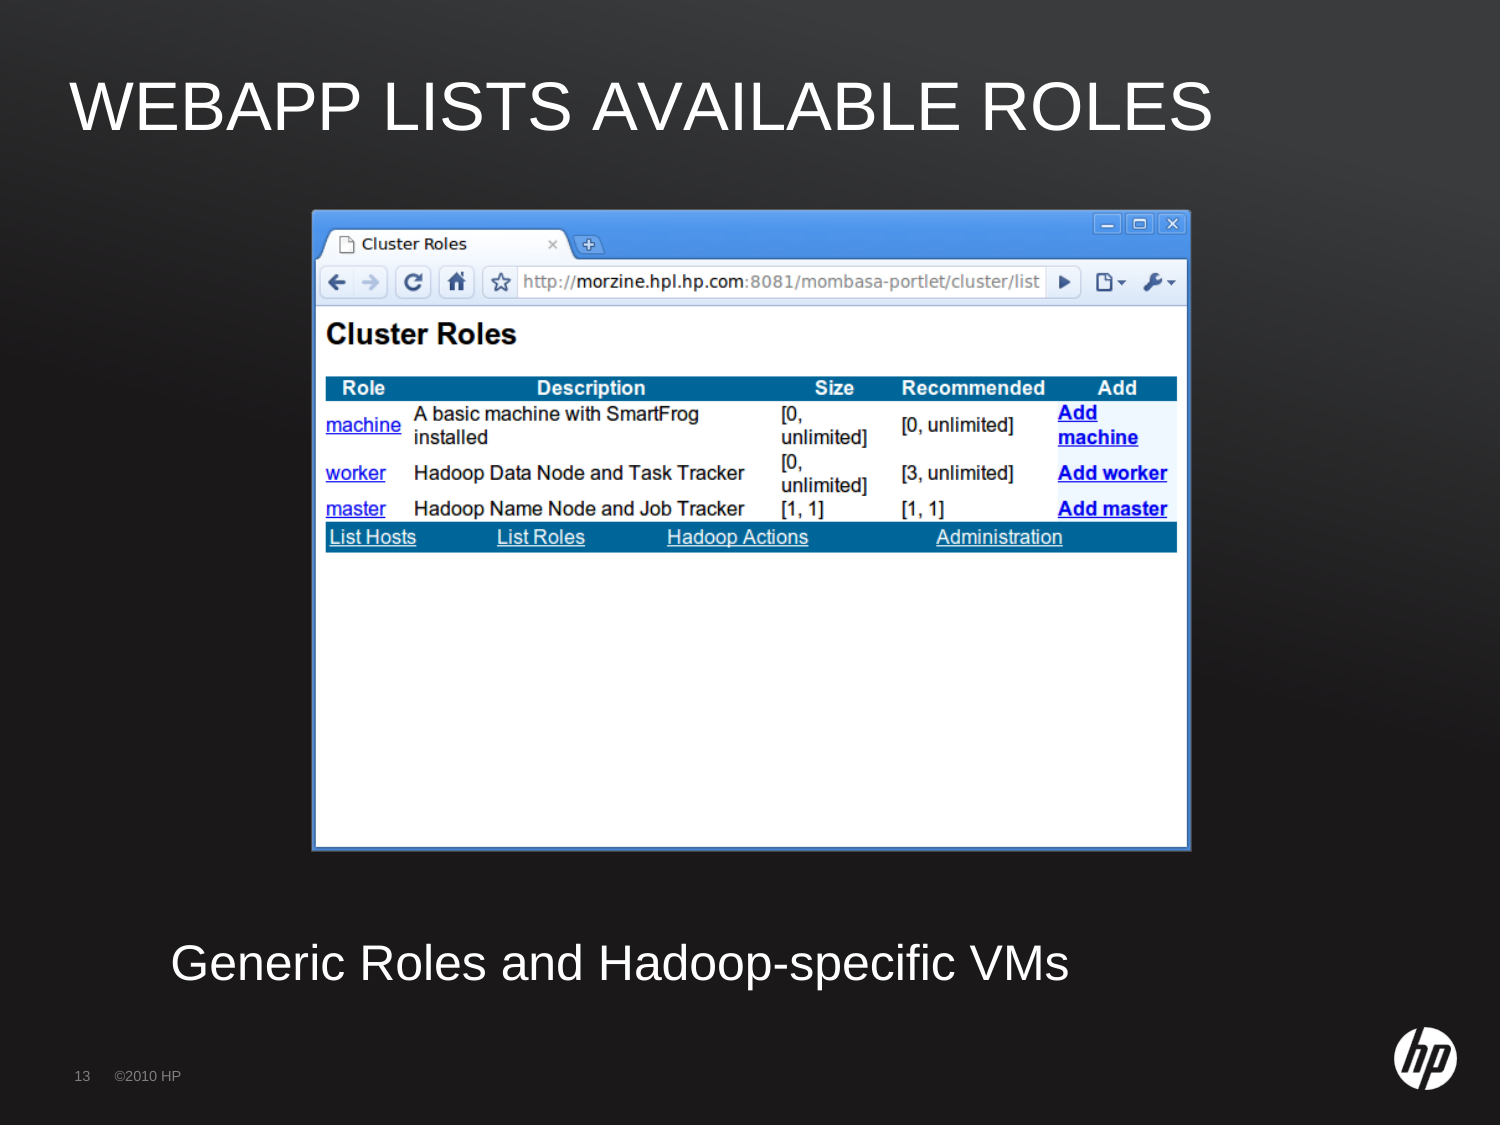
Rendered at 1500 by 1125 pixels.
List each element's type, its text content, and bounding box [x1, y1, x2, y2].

picture [0, 0, 1500, 1125]
text_box Generic Roles and Hadoop-specific VMs [155, 923, 1086, 998]
text_box WEBAPP LISTS AVAILABLE ROLES [54, 68, 1429, 213]
